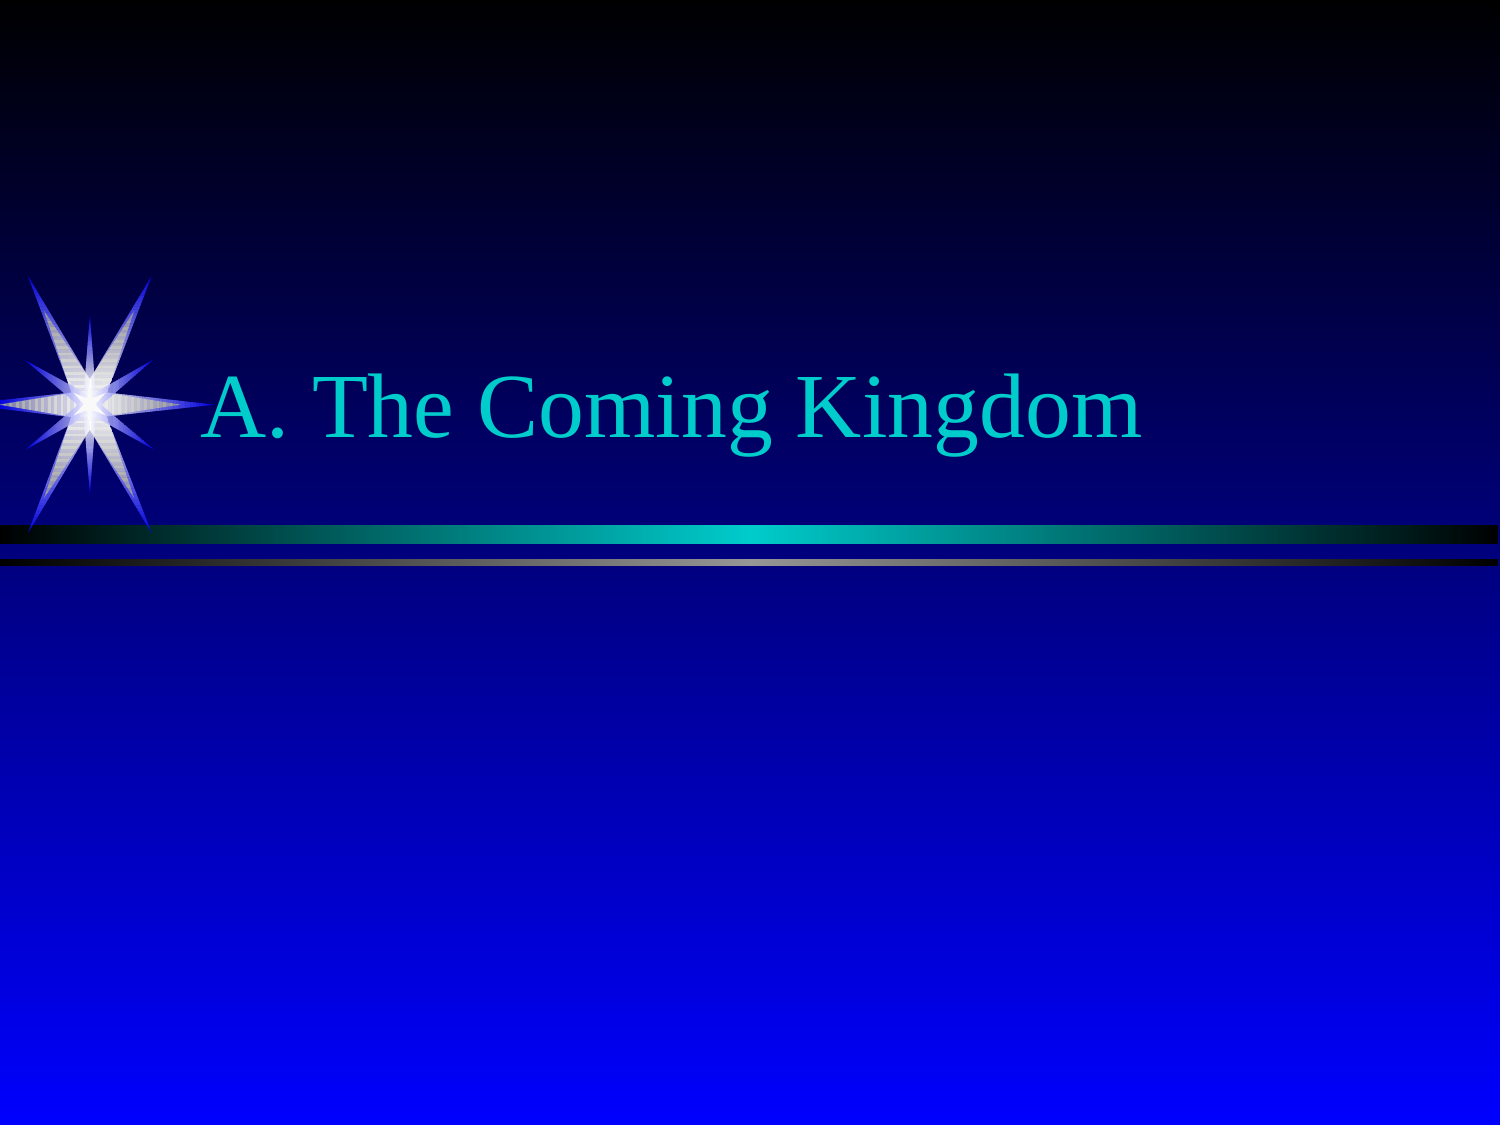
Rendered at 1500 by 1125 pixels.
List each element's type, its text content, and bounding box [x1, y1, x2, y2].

title A. The Coming Kingdom [200, 312, 1476, 501]
